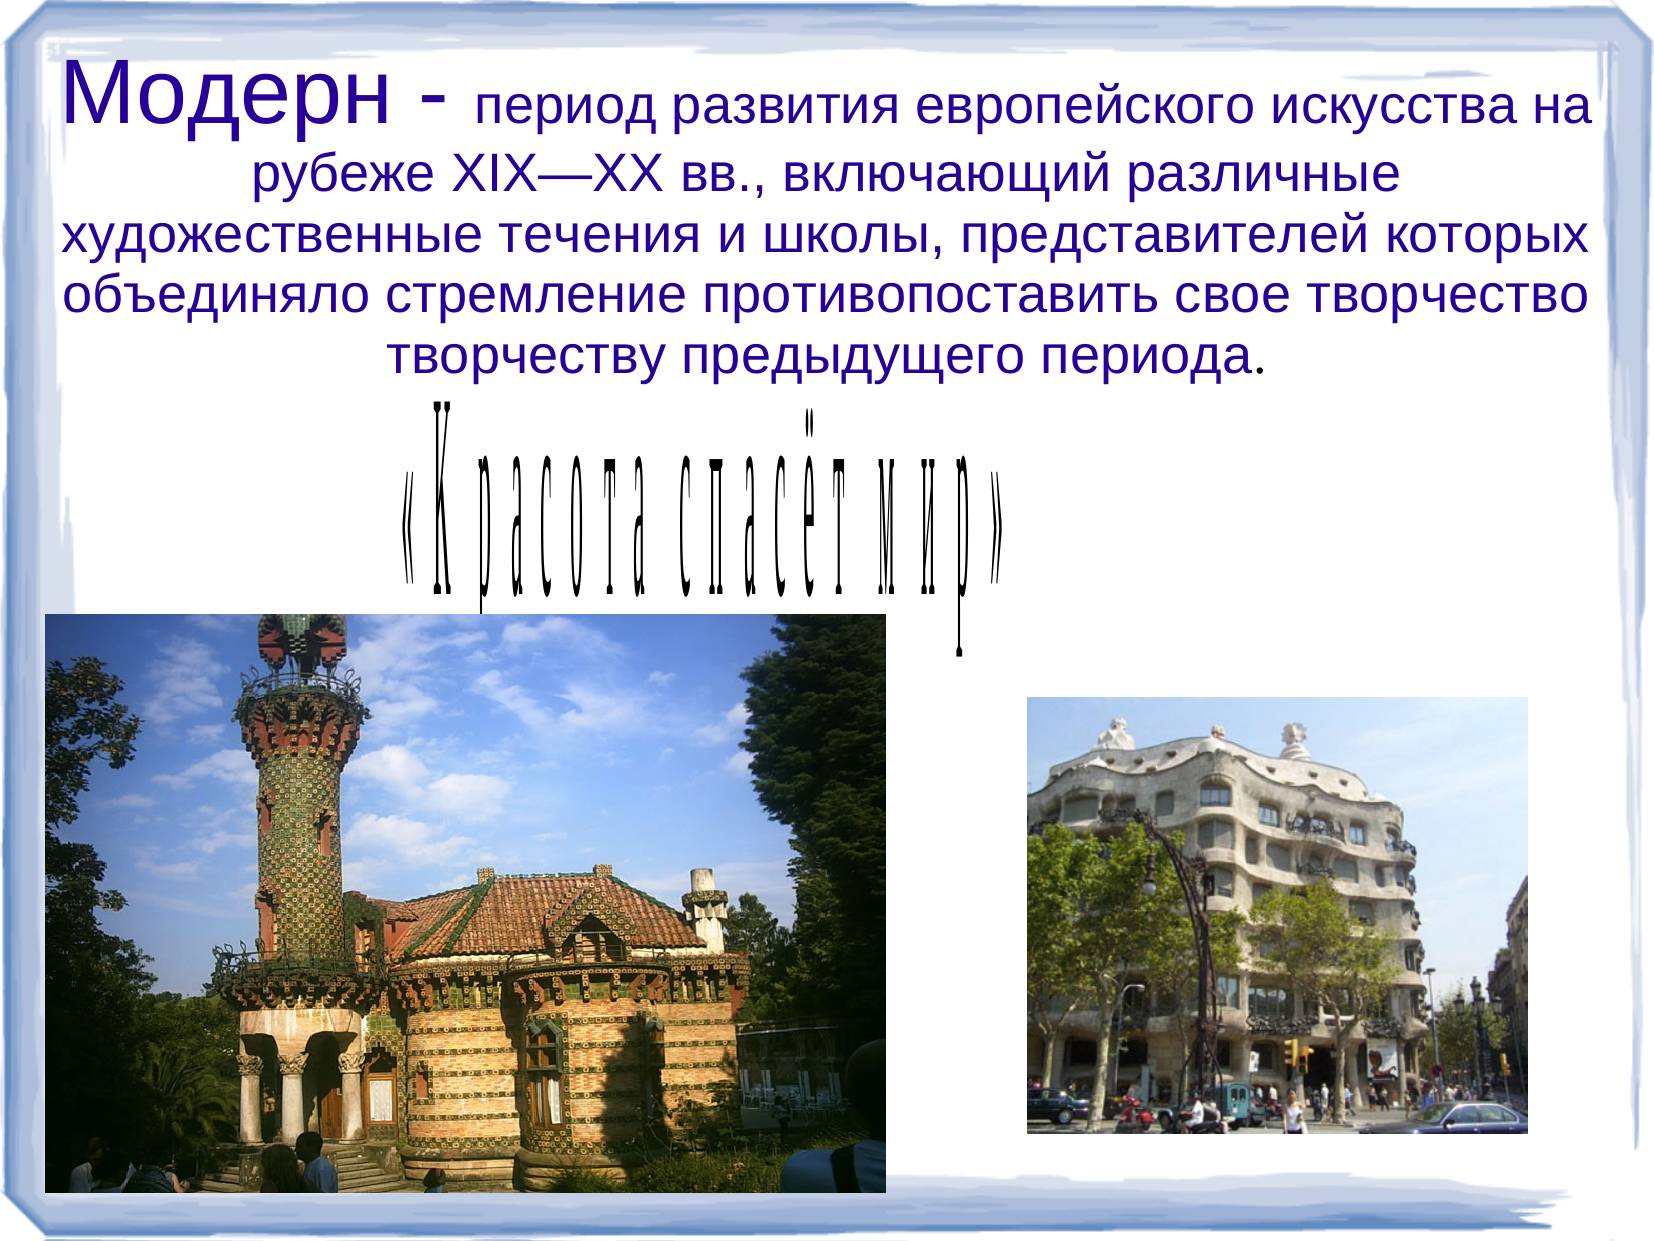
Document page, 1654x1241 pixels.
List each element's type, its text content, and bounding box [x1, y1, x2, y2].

picture [0, 0, 1654, 1241]
title Модерн - период развития европейского искусства на рубеже XIX—XX вв., включающий различные художественные течения и школы, представителей которых объединяло стремление противопоставить свое творчество творчеству предыдущего периода. [47, 23, 1607, 402]
